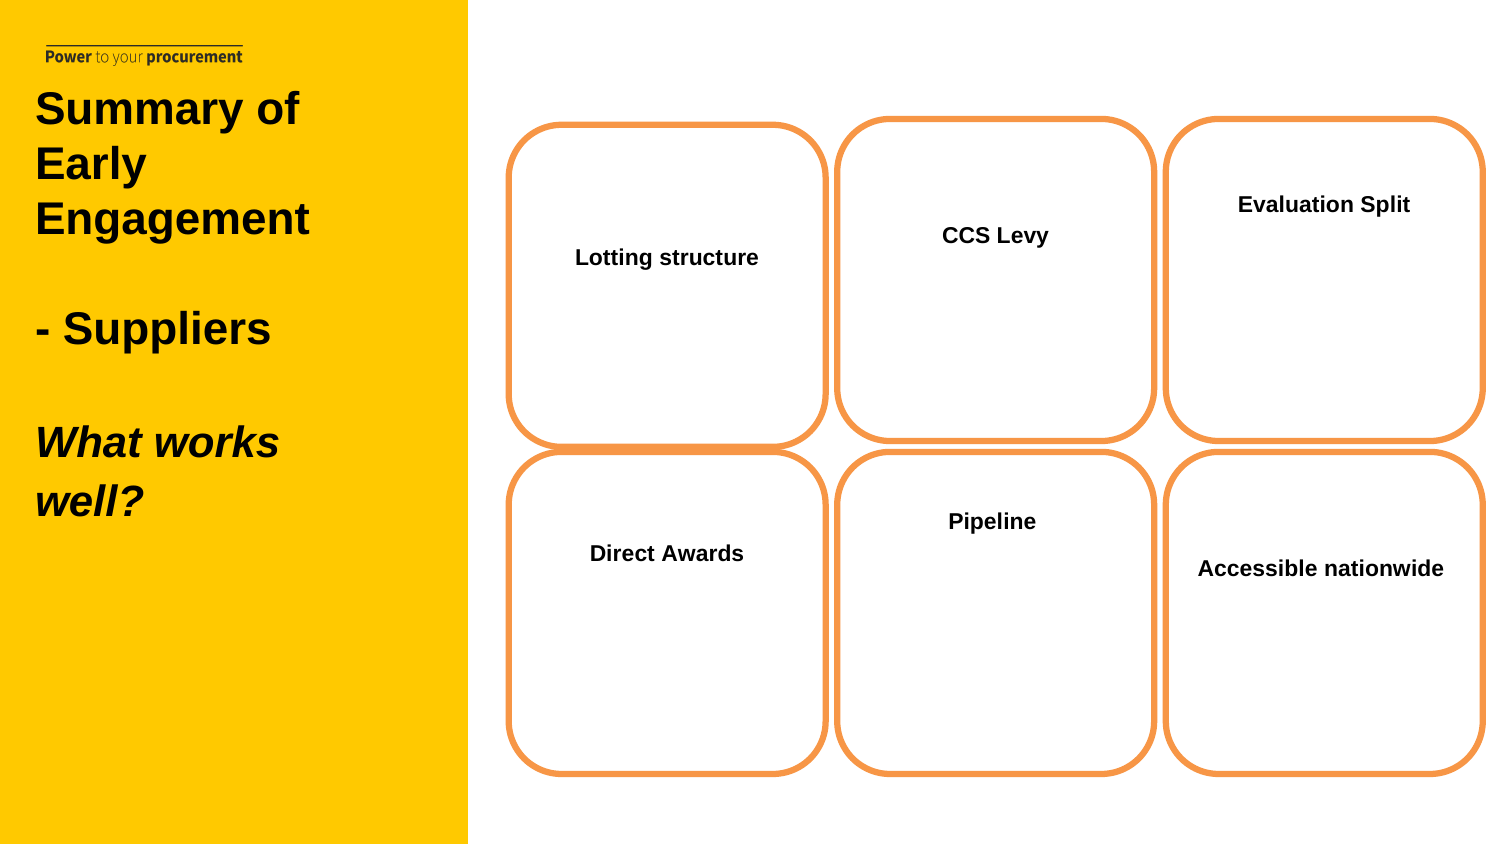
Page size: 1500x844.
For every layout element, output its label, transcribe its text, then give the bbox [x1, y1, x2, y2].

text_box Direct Awards [508, 451, 826, 774]
text_box CCS Levy [837, 118, 1155, 442]
text_box Lotting structure [508, 124, 826, 447]
text_box Evaluation Split [1165, 118, 1483, 442]
text_box Pipeline [837, 451, 1155, 774]
title Summary of Early Engagement - Suppliers What works well? [34, 78, 318, 157]
text_box Accessible nationwide [1165, 451, 1483, 774]
